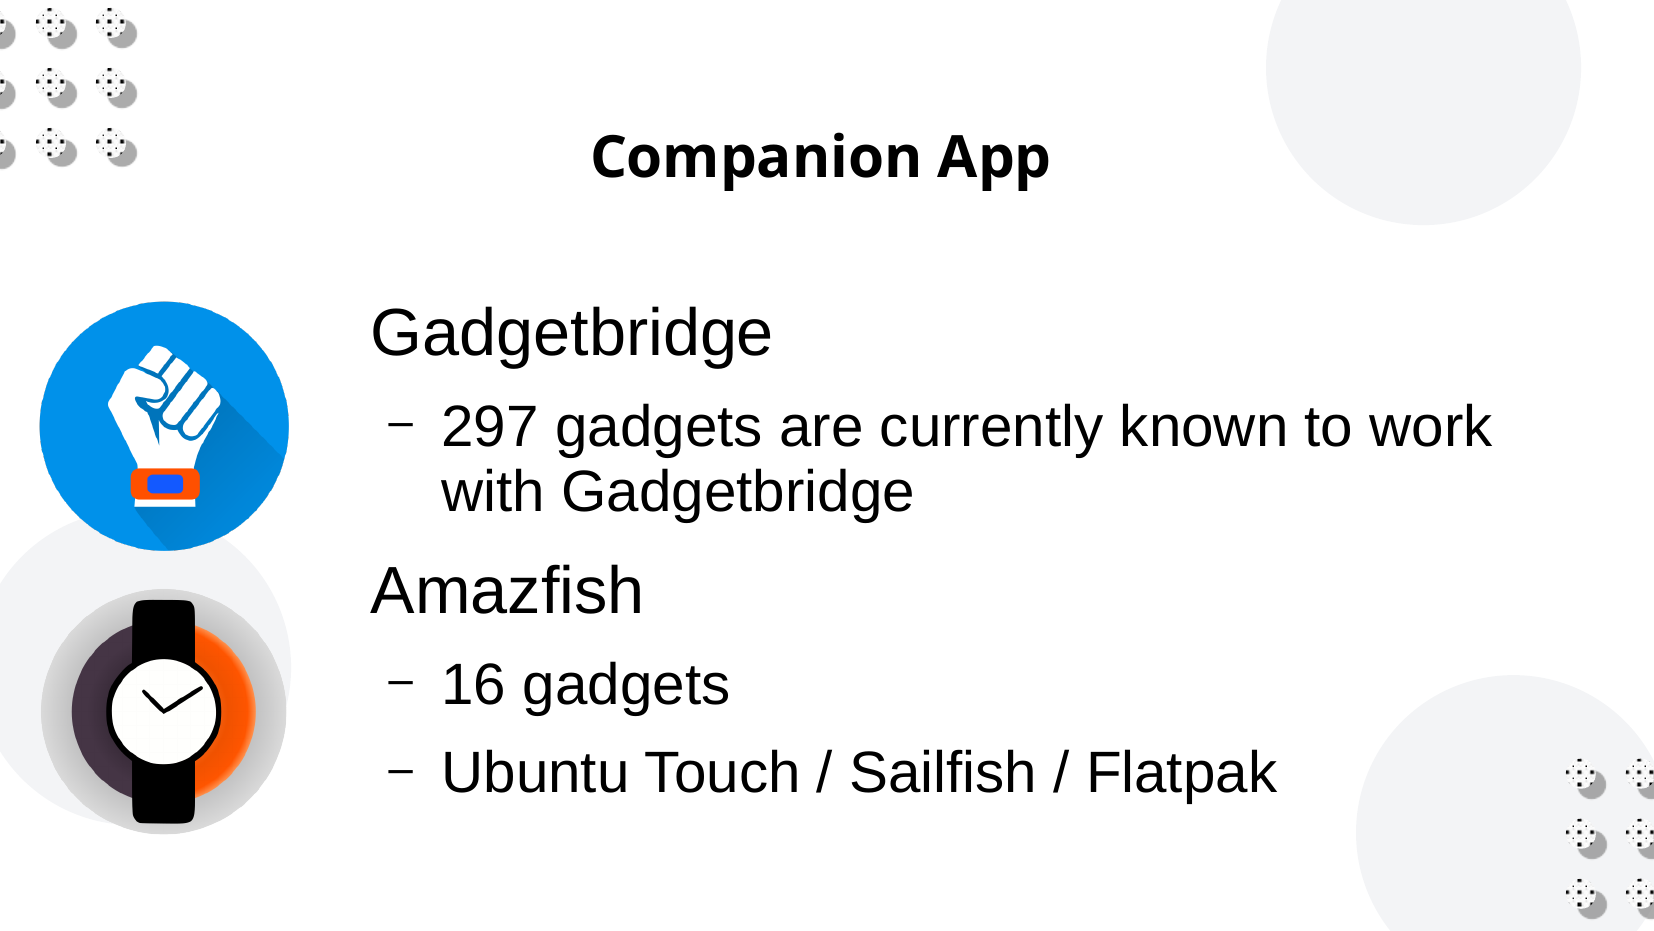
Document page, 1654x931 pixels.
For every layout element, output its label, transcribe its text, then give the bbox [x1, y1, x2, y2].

picture [40, 588, 287, 835]
picture [1625, 758, 1654, 789]
picture [0, 130, 7, 156]
picture [0, 71, 6, 96]
picture [1625, 878, 1654, 909]
picture [27, 289, 301, 563]
picture [1565, 758, 1596, 789]
picture [35, 67, 66, 98]
picture [95, 7, 126, 38]
picture [0, 11, 6, 35]
picture [1625, 818, 1654, 849]
list Gadgetbridge 297 gadgets are currently known to work with Gadgetbridge Amazfish 16 gadgets Ubuntu Touch / Sailfish / Flatpak [300, 295, 1565, 835]
picture [1565, 818, 1596, 849]
title Companion App [76, 76, 1565, 233]
picture [1565, 878, 1596, 909]
picture [35, 7, 66, 39]
picture [35, 127, 67, 158]
picture [97, 67, 125, 76]
